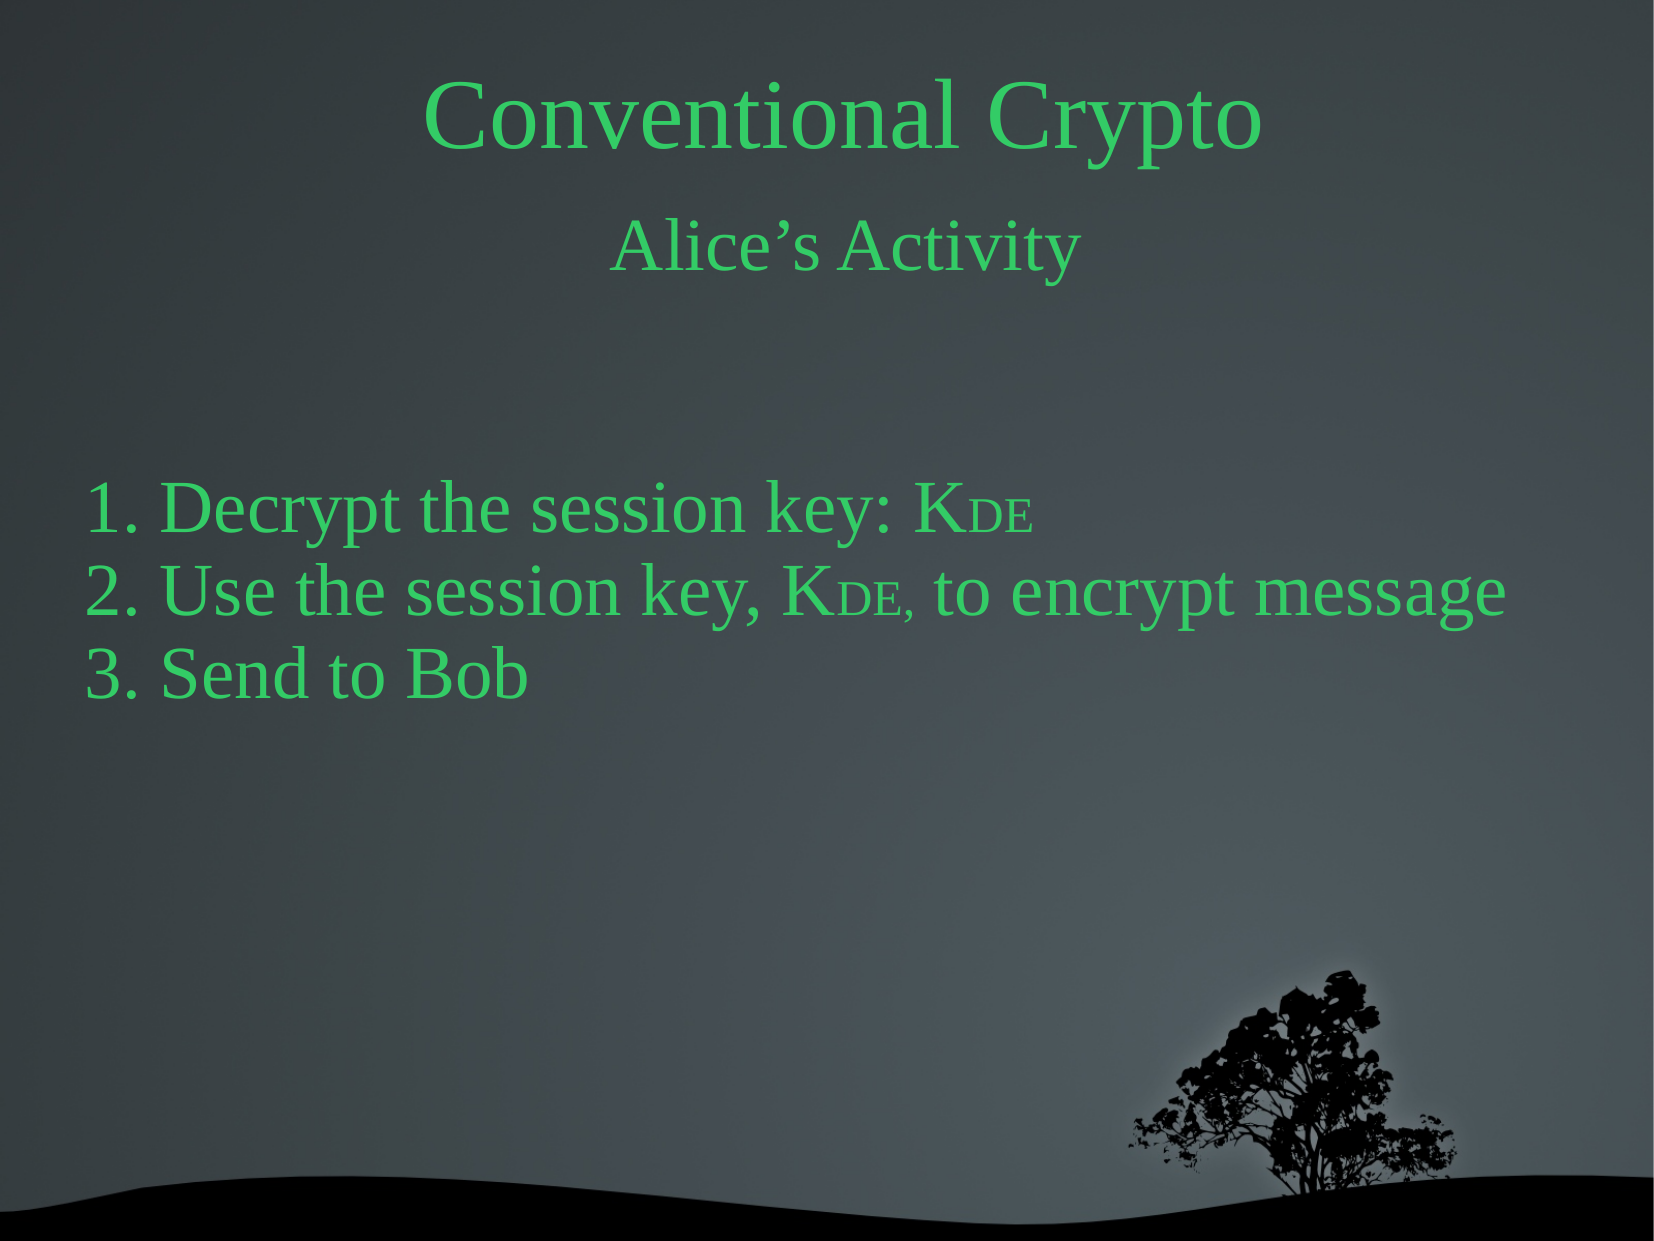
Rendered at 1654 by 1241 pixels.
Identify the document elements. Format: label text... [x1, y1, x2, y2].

text_box Conventional Crypto [408, 51, 1276, 188]
picture [0, 0, 1654, 1241]
text_box 1. Decrypt the session key: KDE 2. Use the session key, KDE, to encrypt message 3. Send to Bob [70, 457, 1566, 746]
text_box Alice’s Activity [595, 196, 1099, 303]
